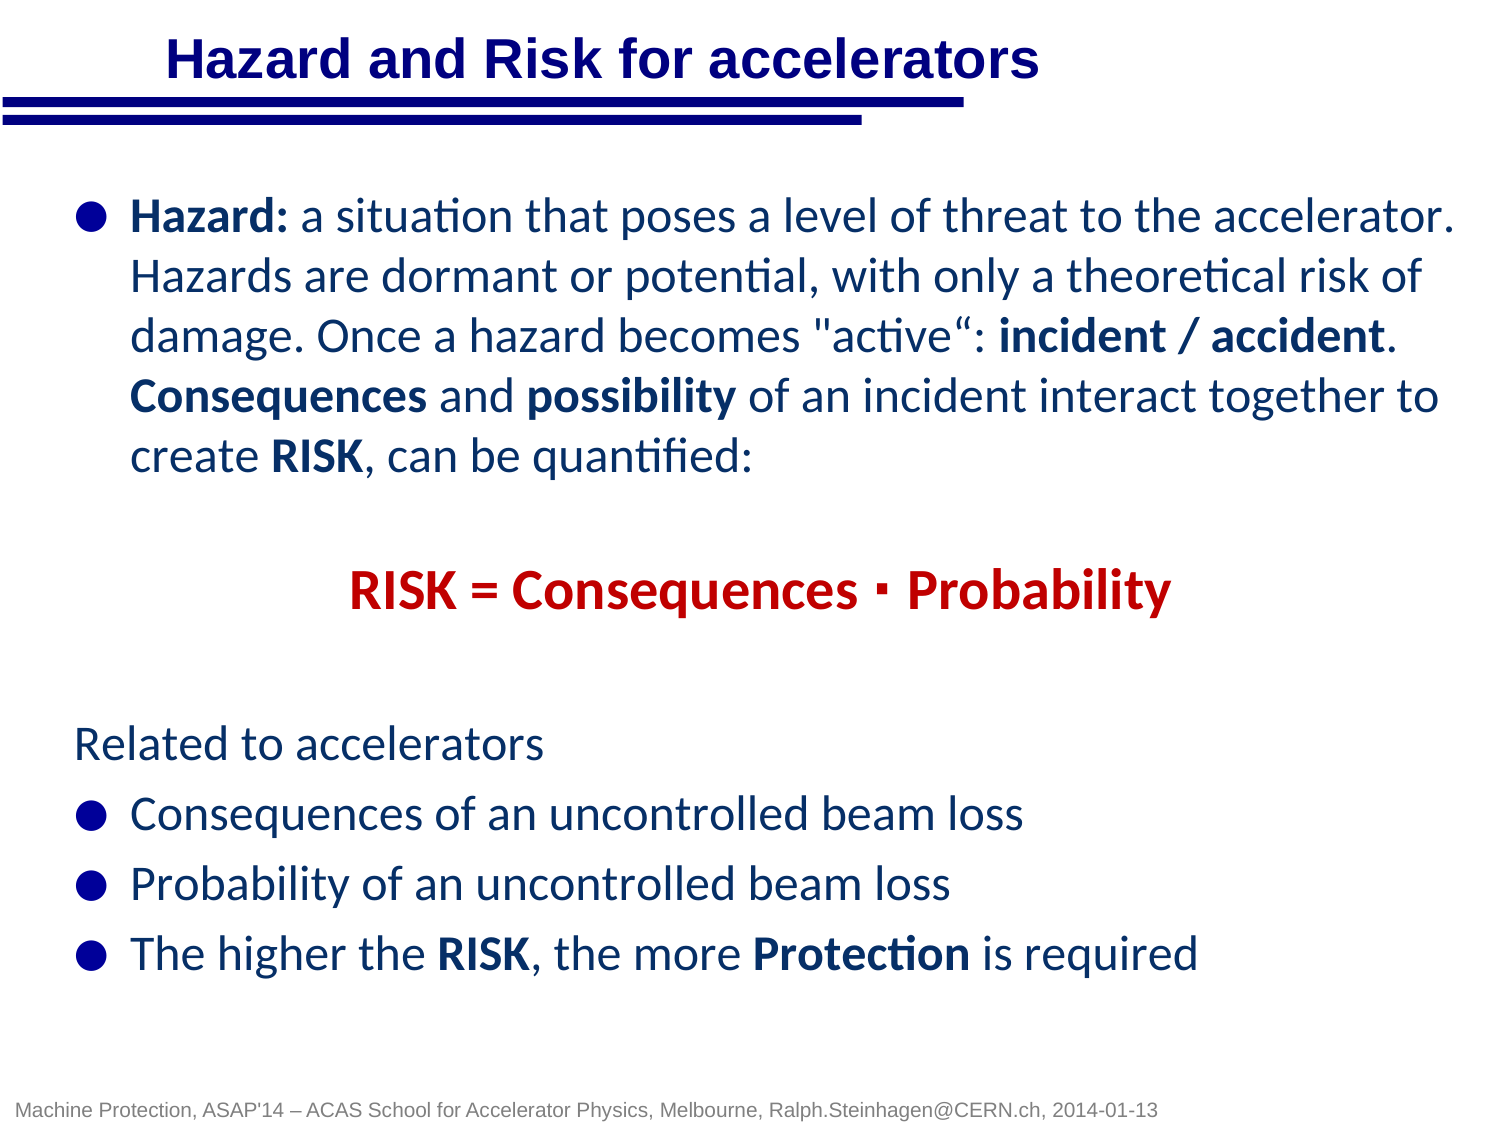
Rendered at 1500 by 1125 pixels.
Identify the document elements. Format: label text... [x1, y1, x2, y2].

list Hazard: a situation that poses a level of threat to the accelerator. Hazards are dormant or potential, with only a theoretical risk of damage. Once a hazard becomes "active“: incident / accident. Consequences and possibility of an incident interact together to create RISK, can be quantified: RISK = Consequences ∙ Probability Related to accelerators Consequences of an uncontrolled beam loss Probability of an uncontrolled beam loss The higher the RISK, the more Protection is required [58, 174, 1477, 1093]
title Hazard and Risk for accelerators [149, 0, 1200, 113]
